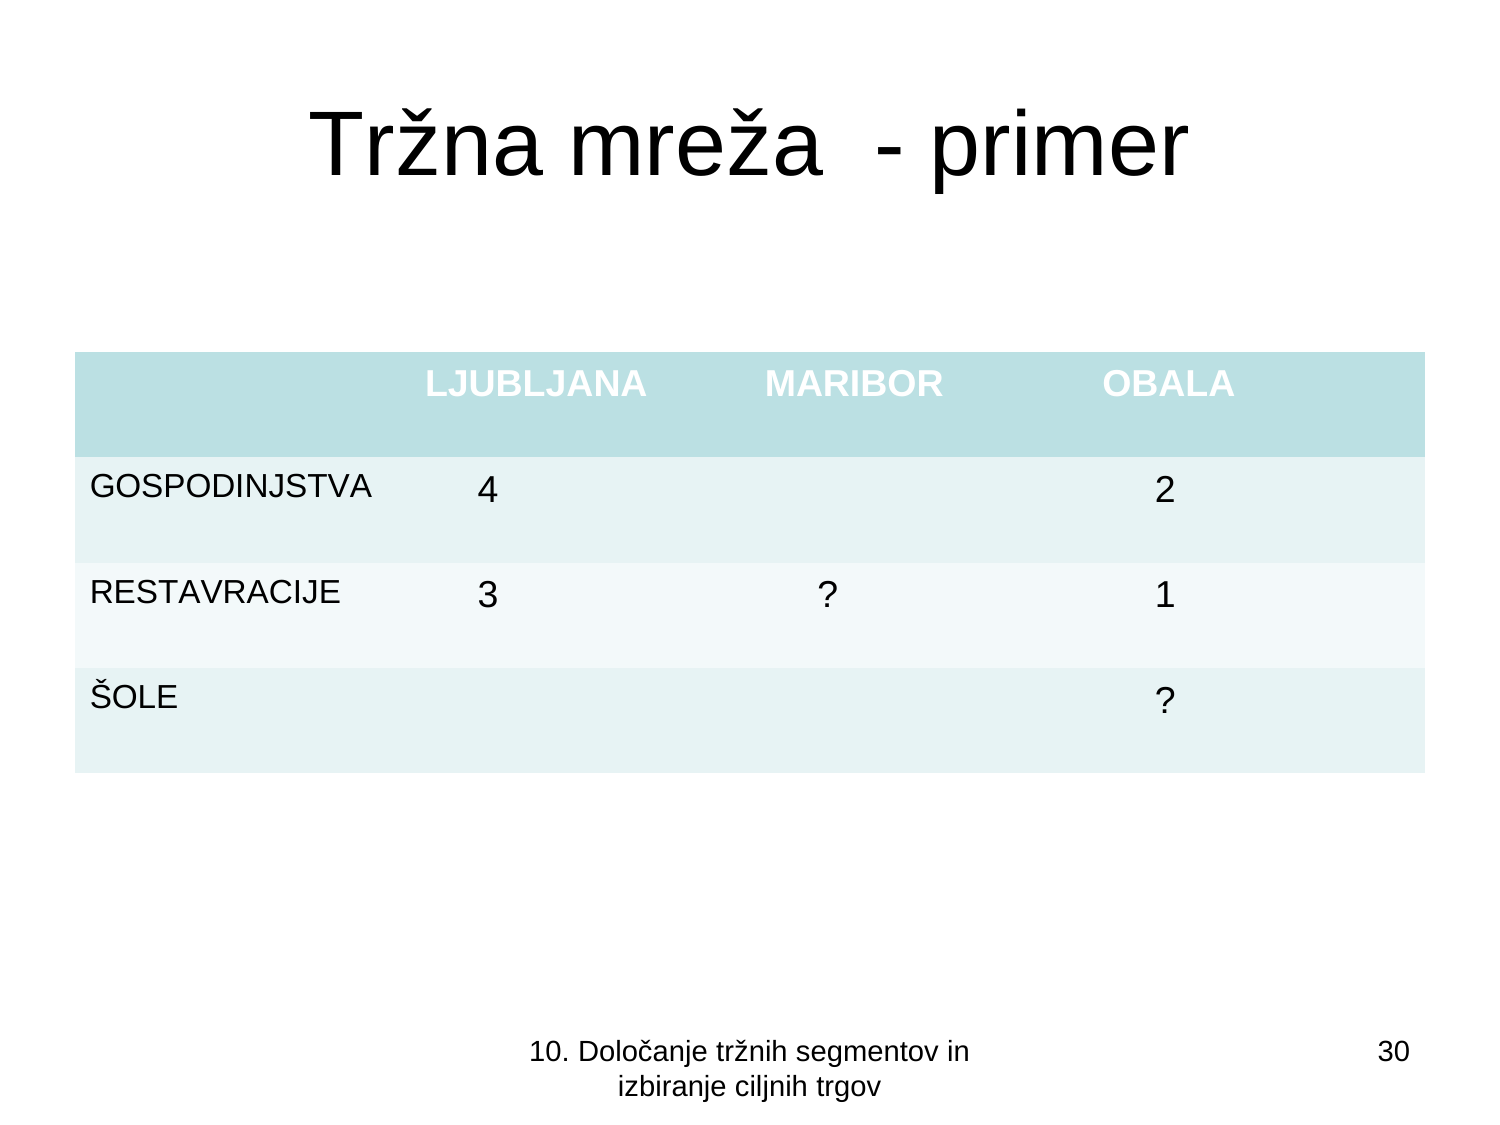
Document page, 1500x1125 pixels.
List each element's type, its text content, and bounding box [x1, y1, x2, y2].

table_header LJUBLJANA [410, 352, 750, 457]
table_header OBALA [1088, 352, 1425, 457]
table_header MARIBOR [750, 352, 1088, 457]
table_cell [410, 668, 750, 773]
text_box <number> [1074, 1024, 1426, 1103]
table_header [75, 352, 410, 457]
table_cell [750, 457, 1088, 563]
table_cell ? [1088, 668, 1425, 773]
table_cell ŠOLE [75, 668, 410, 773]
table_cell ? [750, 563, 1088, 668]
table_cell 4 [410, 457, 750, 563]
table_cell GOSPODINJSTVA [75, 457, 410, 563]
table_cell 3 [410, 563, 750, 668]
text_box 10. Določanje tržnih segmentov in izbiranje ciljnih trgov [512, 1024, 988, 1103]
table_cell [750, 668, 1088, 773]
table_cell 2 [1088, 457, 1425, 563]
table_cell 1 [1088, 563, 1425, 668]
title Tržna mreža - primer [75, 45, 1426, 233]
table_cell RESTAVRACIJE [75, 563, 410, 668]
